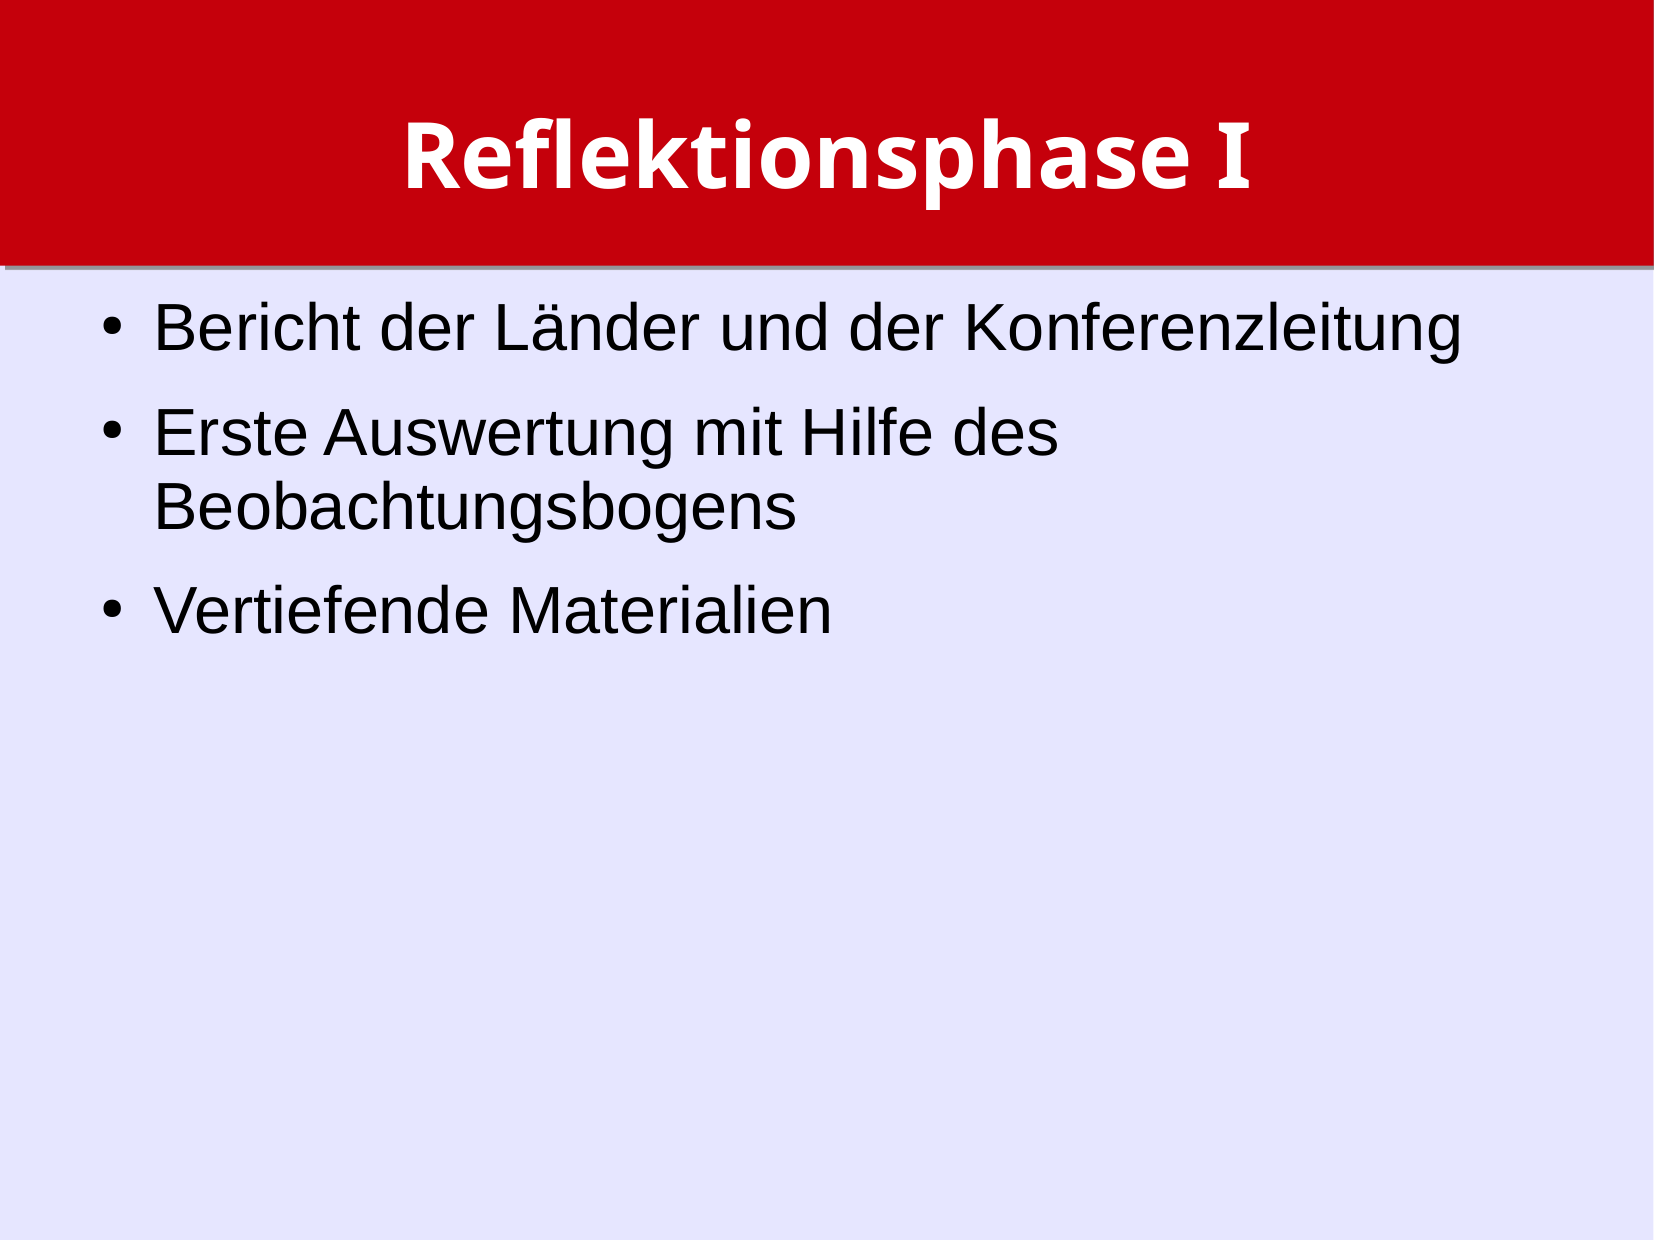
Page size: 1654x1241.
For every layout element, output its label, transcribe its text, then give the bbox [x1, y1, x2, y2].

title Reflektionsphase I [82, 56, 1571, 250]
list Bericht der Länder und der Konferenzleitung Erste Auswertung mit Hilfe des Beobachtungsbogens Vertiefende Materialien [82, 290, 1571, 1109]
